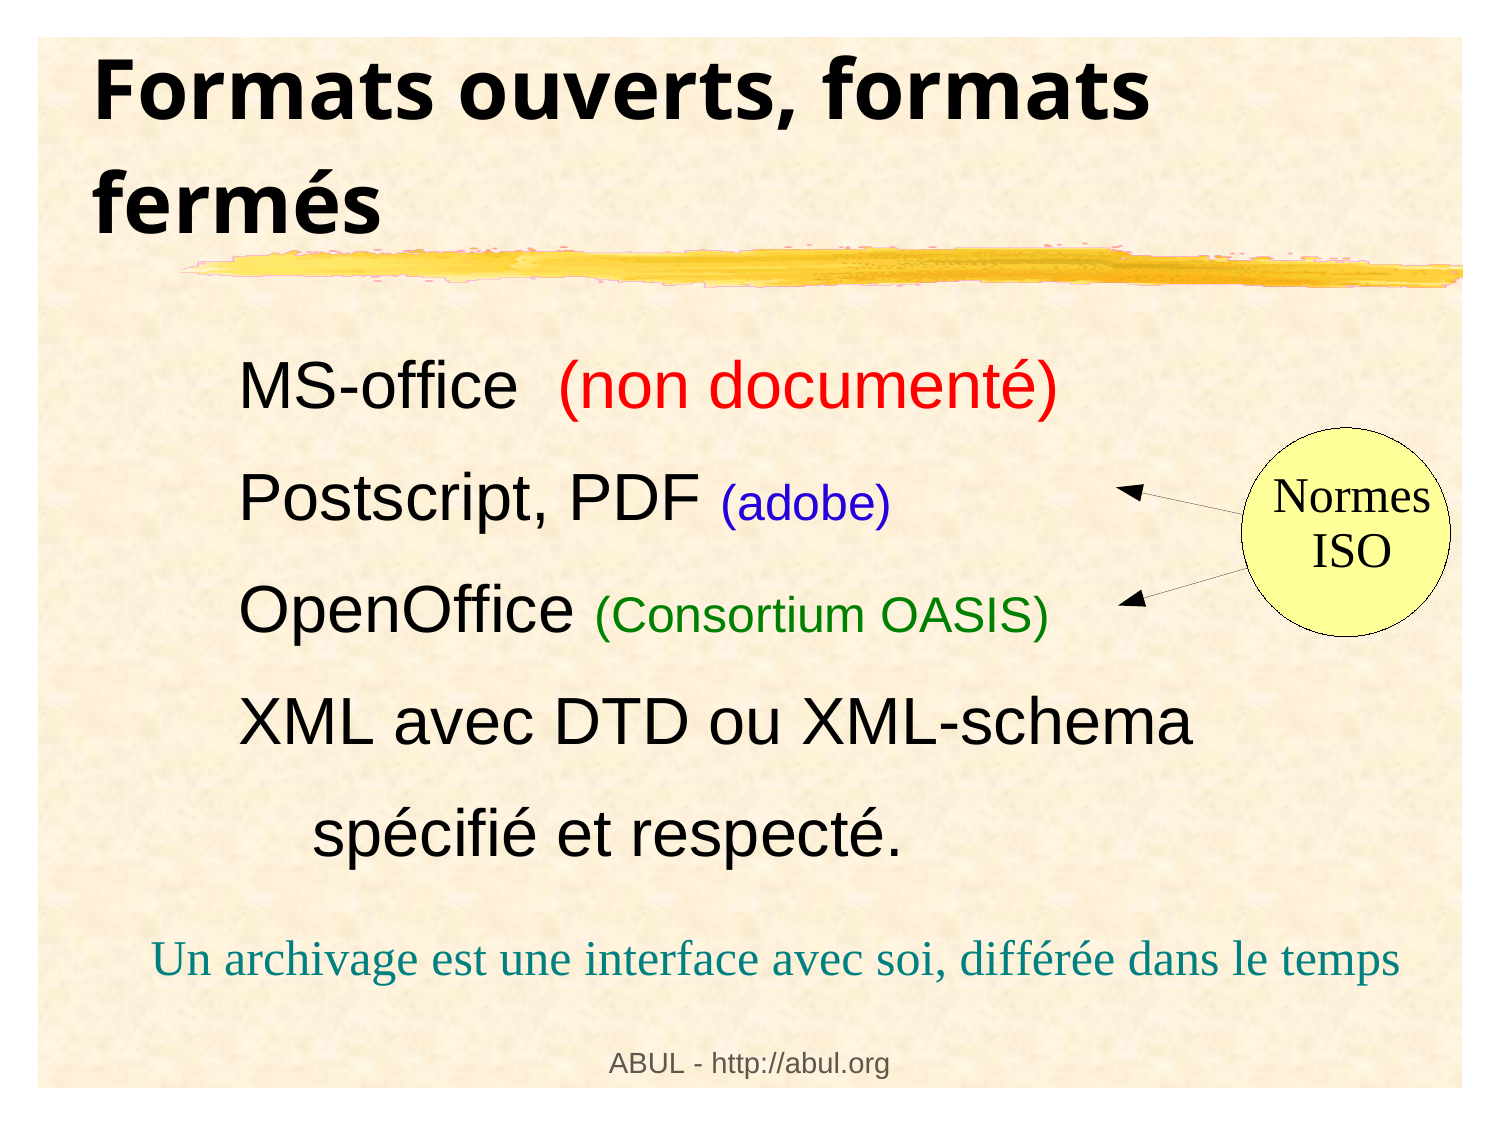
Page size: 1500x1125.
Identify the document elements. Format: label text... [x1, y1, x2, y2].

text_box [1264, 427, 1428, 467]
text_box [1283, 616, 1409, 637]
text_box Un archivage est une interface avec soi, différée dans le temps [150, 931, 1463, 1001]
text_box [1444, 496, 1451, 569]
title Formats ouverts, formats fermés [91, 37, 1448, 251]
picture [37, 37, 1463, 1088]
text_box [1241, 472, 1260, 592]
text_box Normes ISO [1260, 467, 1444, 616]
text_box MS-office (non documenté) Postscript, PDF (adobe) OpenOffice (Consortium OASIS) XML avec DTD ou XML-schema spécifié et respecté. [220, 310, 1463, 892]
